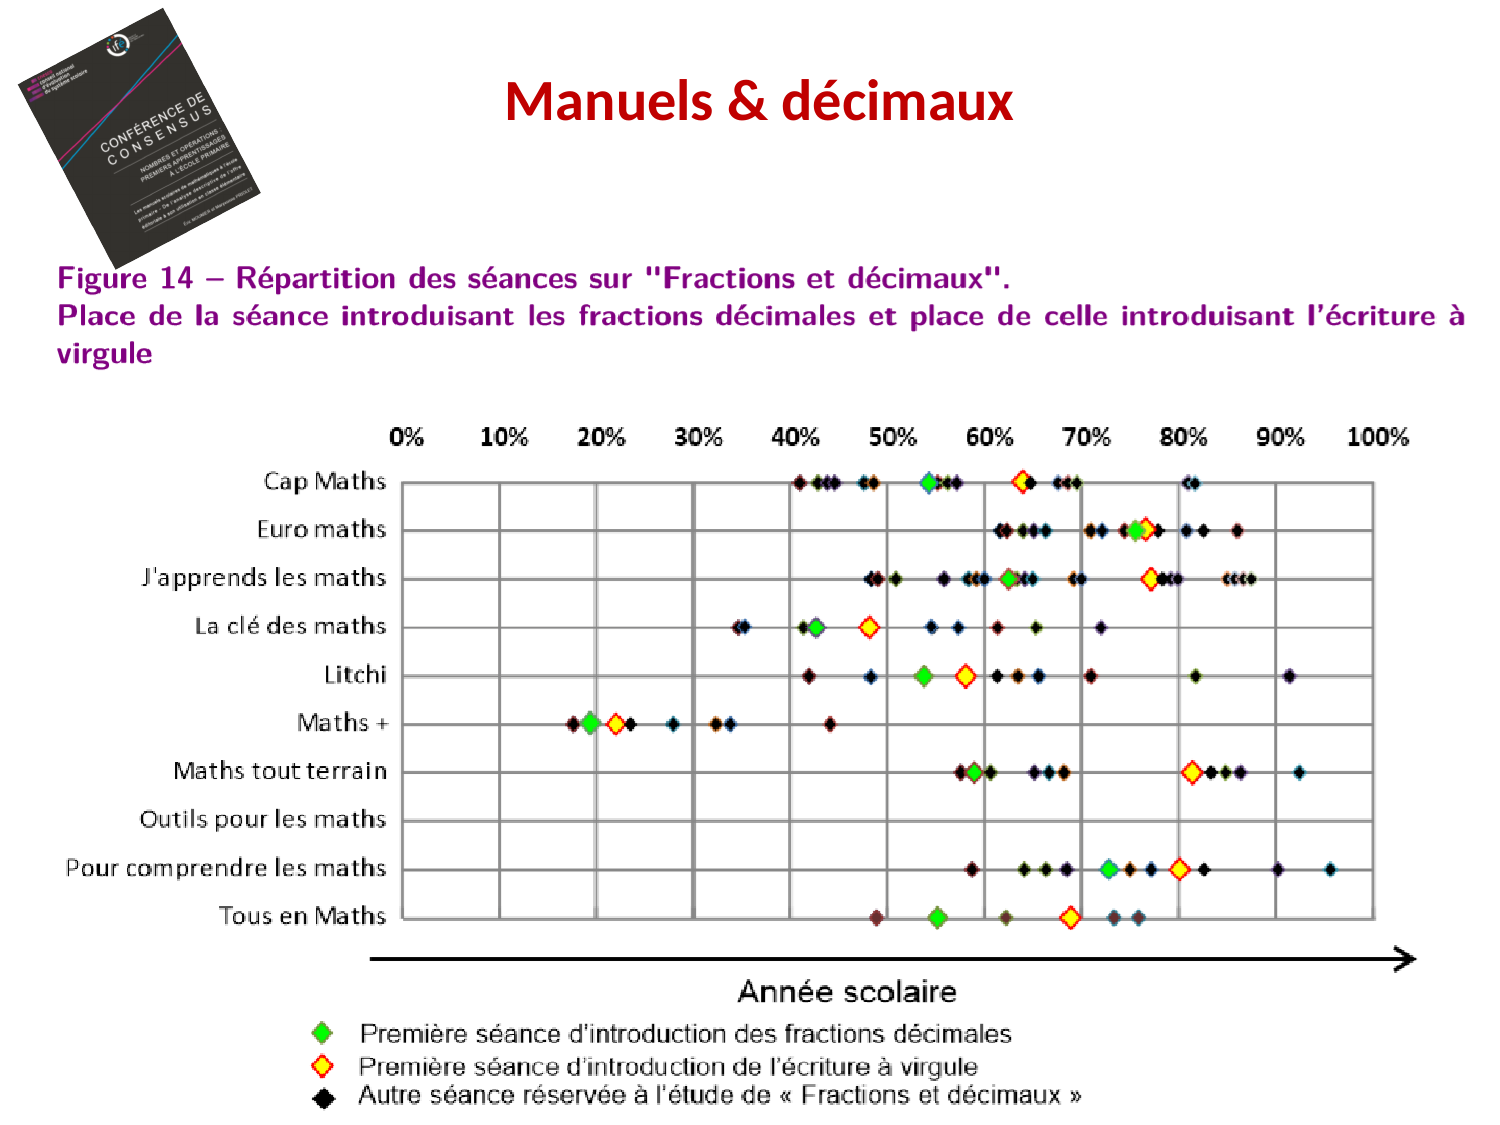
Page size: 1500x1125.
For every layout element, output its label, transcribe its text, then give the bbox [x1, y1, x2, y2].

picture [0, 7, 1486, 1125]
text_box Manuels & décimaux [490, 54, 1058, 140]
